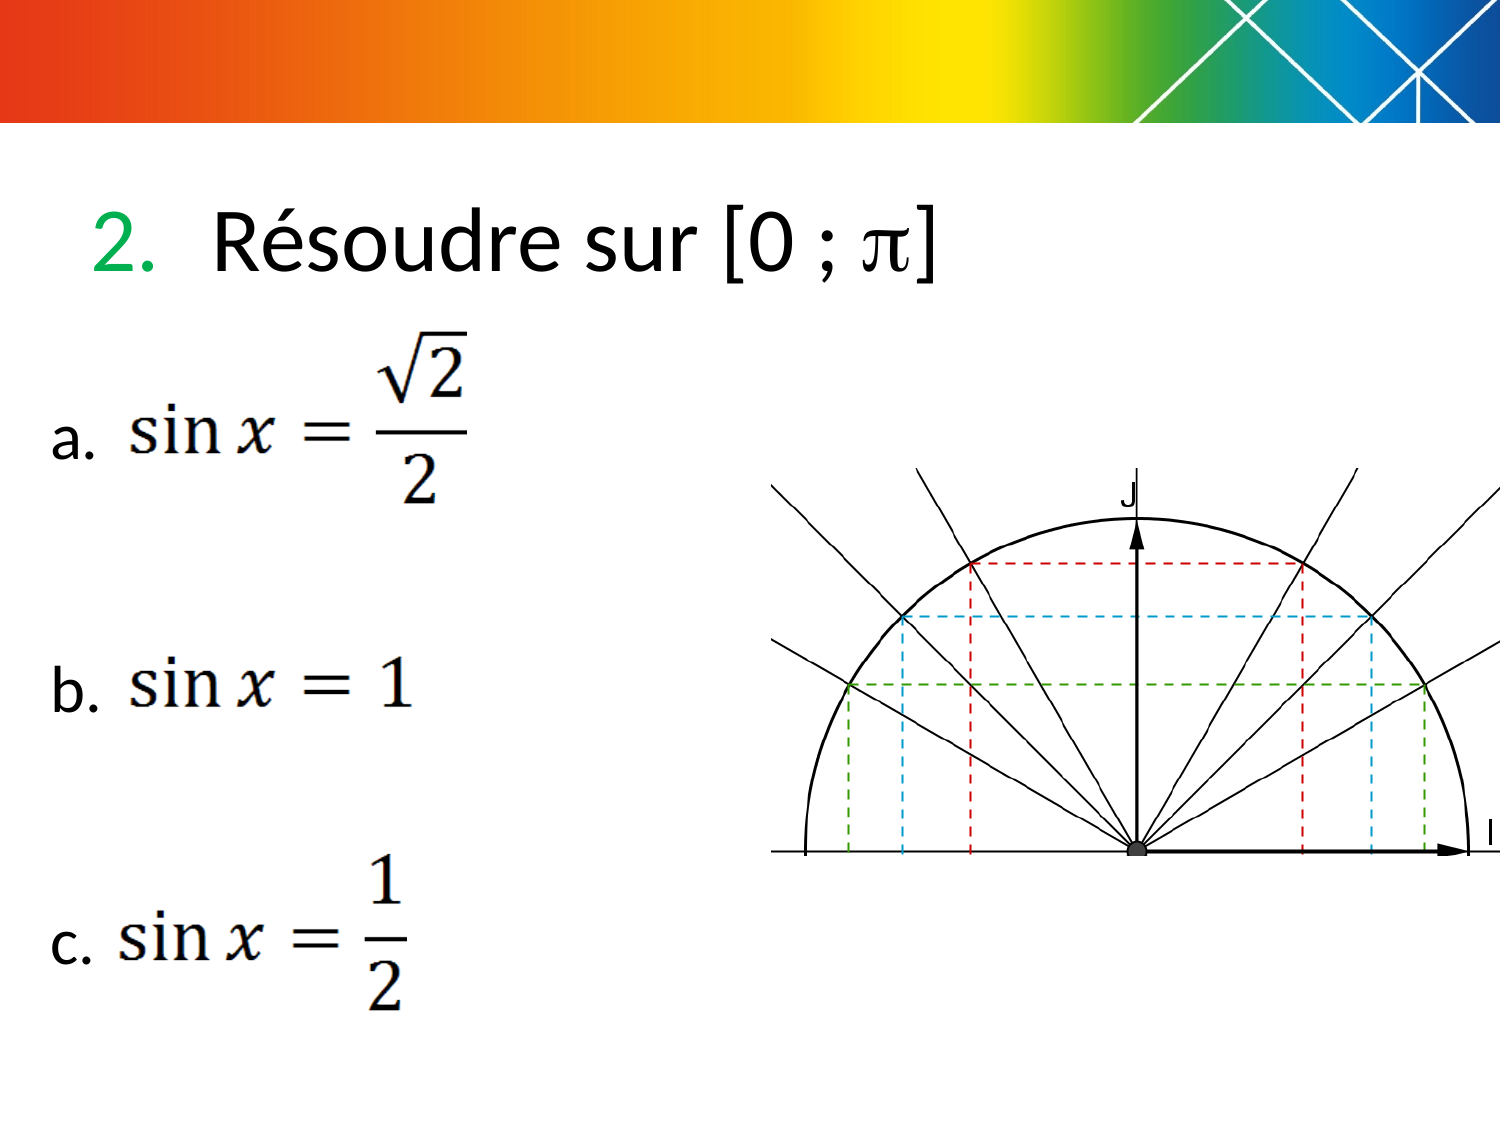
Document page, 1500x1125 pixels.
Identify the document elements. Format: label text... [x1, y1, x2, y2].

text_box a. b. c. [35, 385, 821, 1125]
picture [117, 843, 407, 1026]
title Résoudre sur [0 ; ] [75, 163, 1426, 305]
picture [0, 0, 1359, 123]
picture [771, 468, 1500, 856]
picture [128, 636, 418, 739]
picture [128, 316, 467, 518]
picture [1340, 0, 1500, 123]
